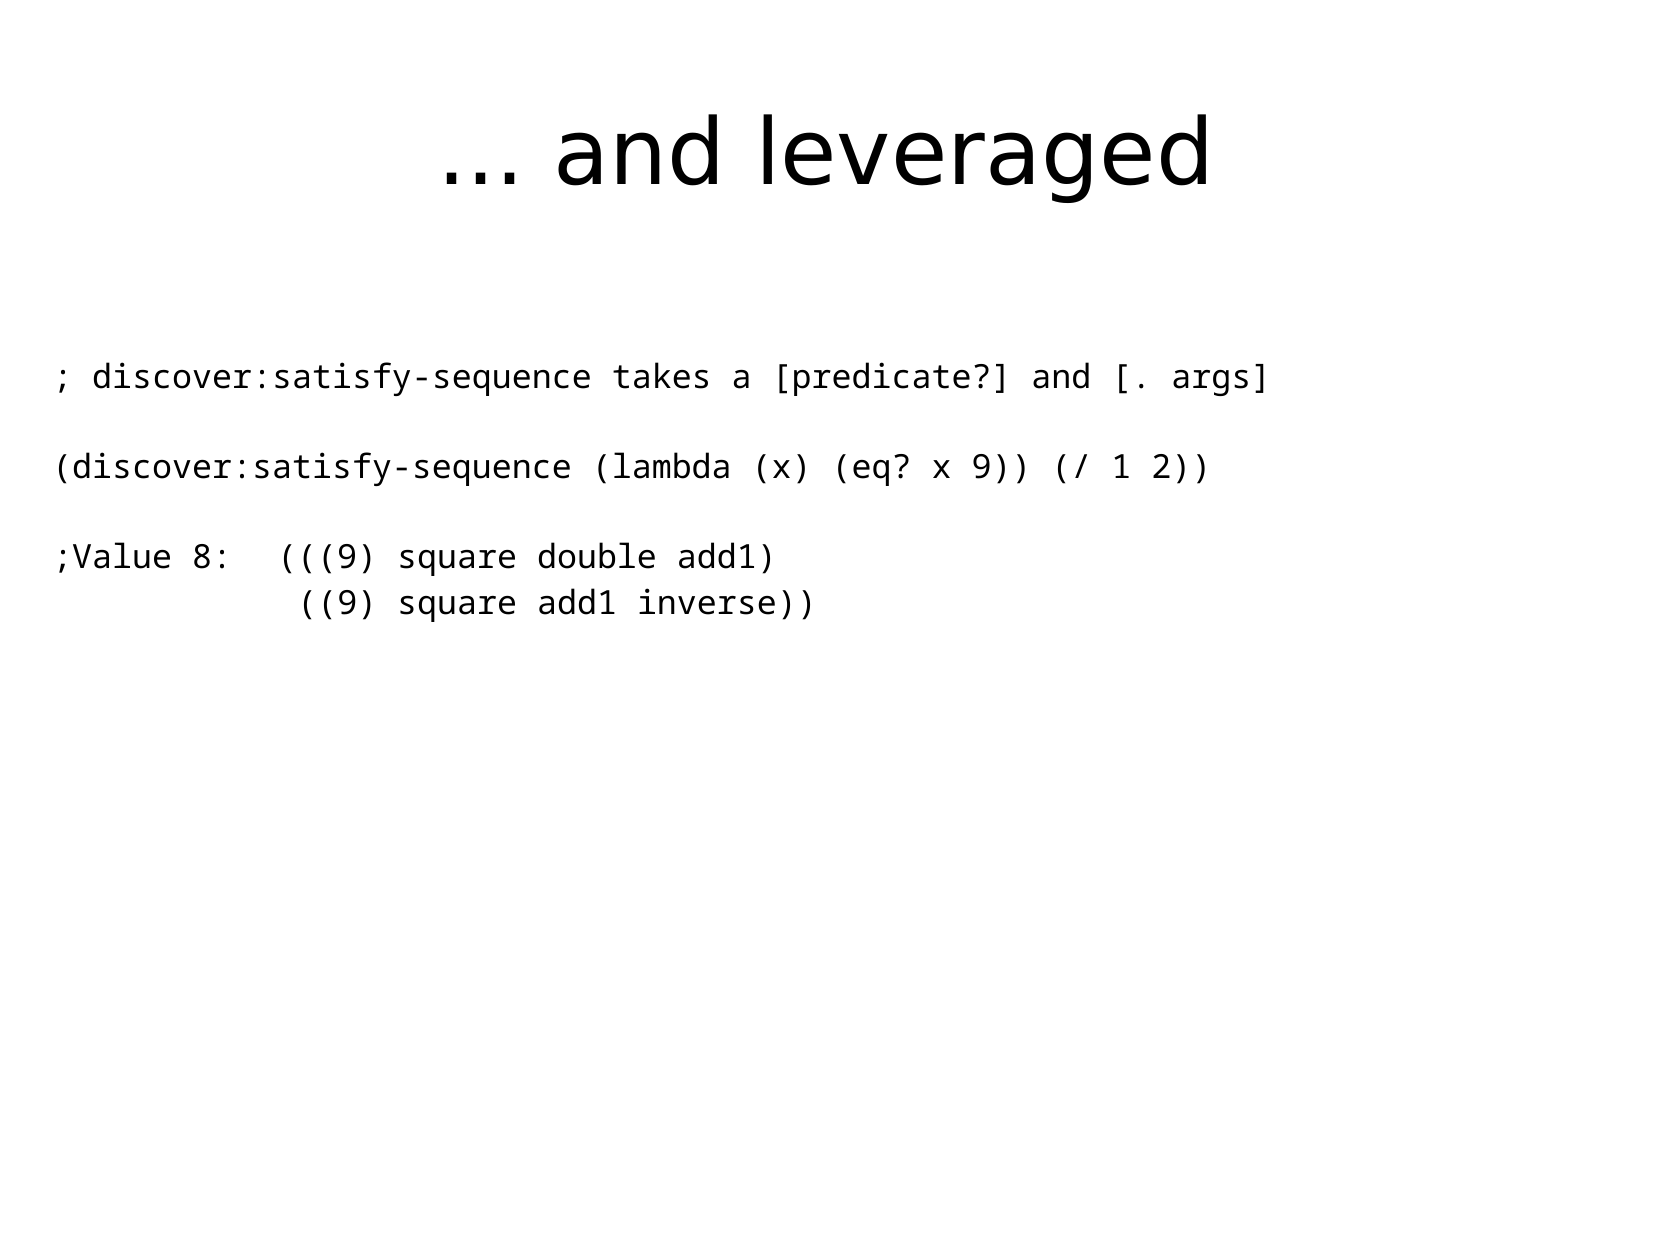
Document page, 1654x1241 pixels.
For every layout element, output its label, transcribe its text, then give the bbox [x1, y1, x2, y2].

title ... and leveraged [82, 49, 1571, 257]
text_box ; discover:satisfy-sequence takes a [predicate?] and [. args] (discover:satisfy-sequence (lambda (x) (eq? x 9)) (/ 1 2)) ;Value 8: (((9) square double add1) ((9) square add1 inverse)) [37, 300, 1613, 944]
